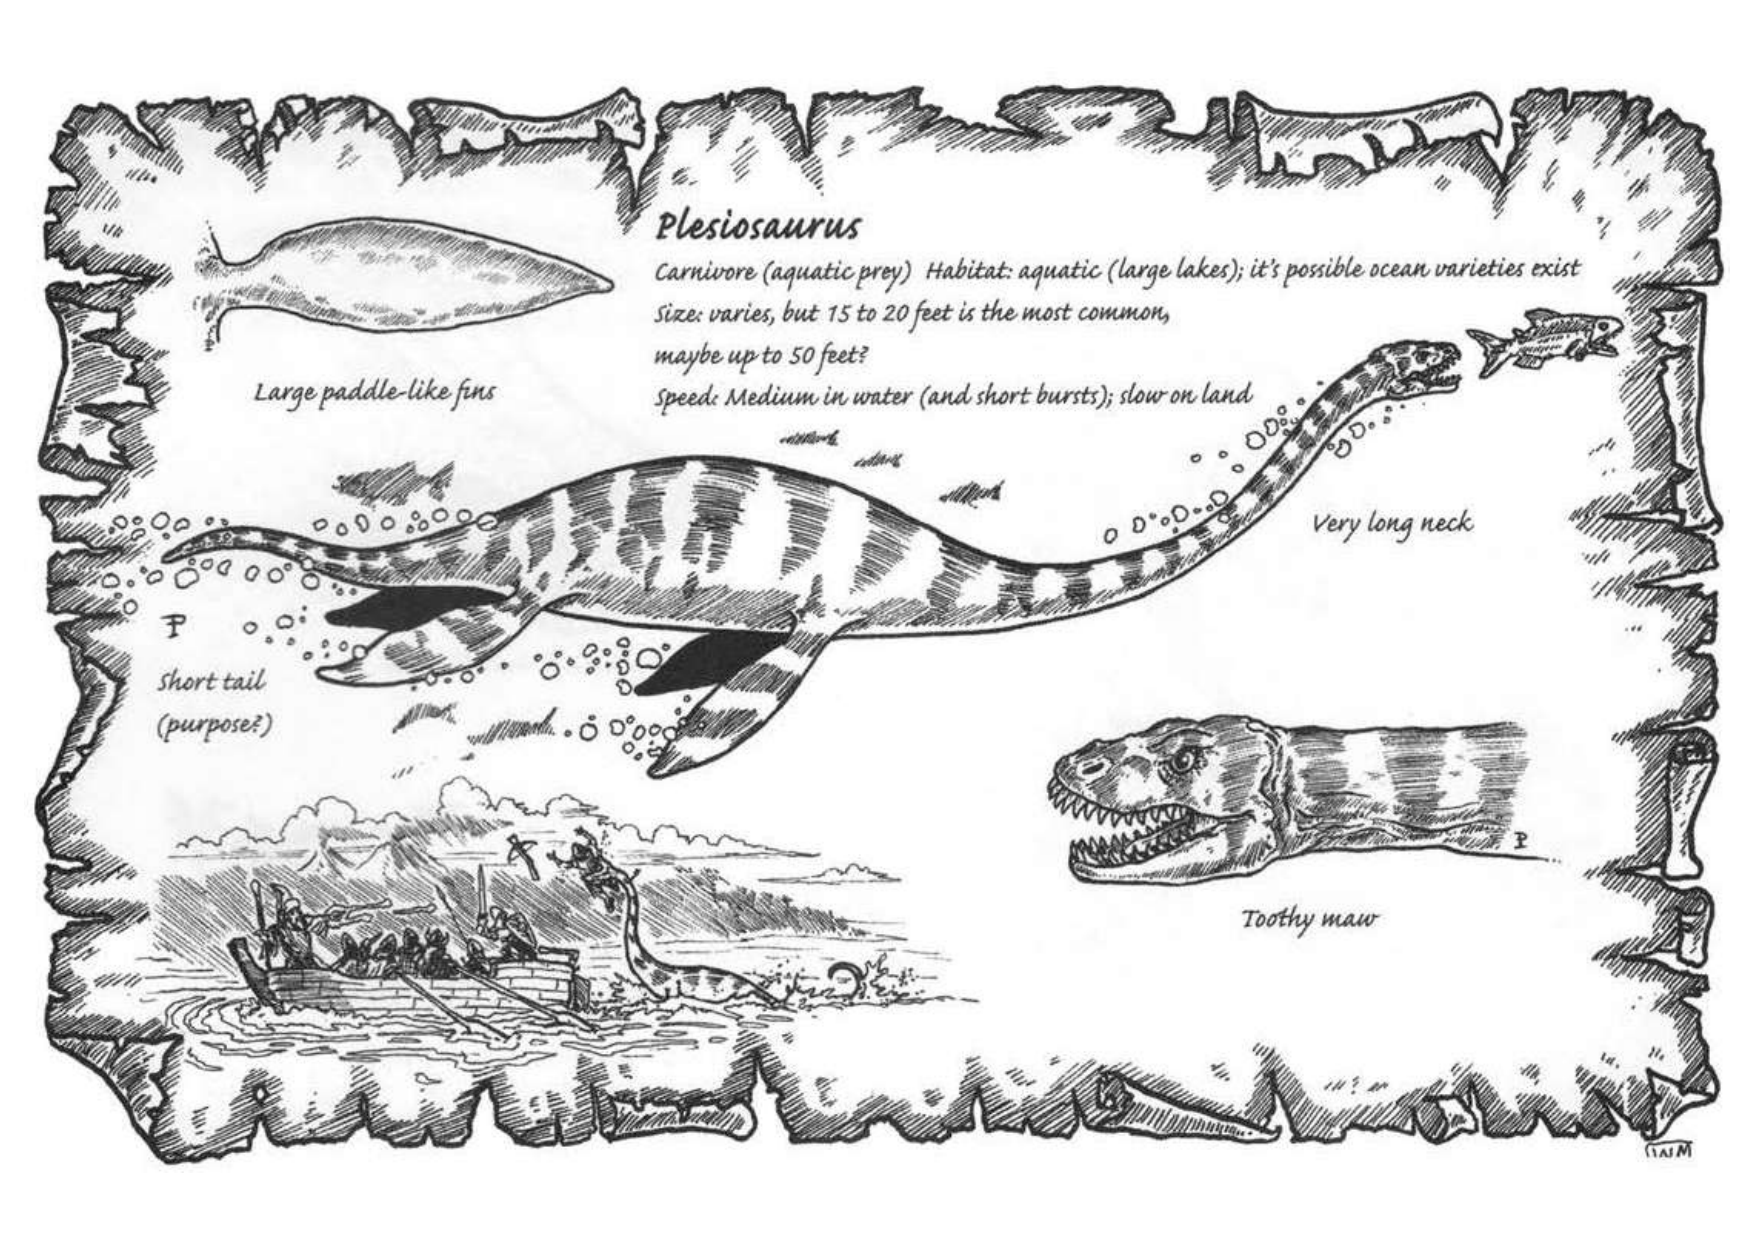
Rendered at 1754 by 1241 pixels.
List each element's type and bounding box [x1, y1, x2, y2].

picture [24, 67, 1730, 1173]
